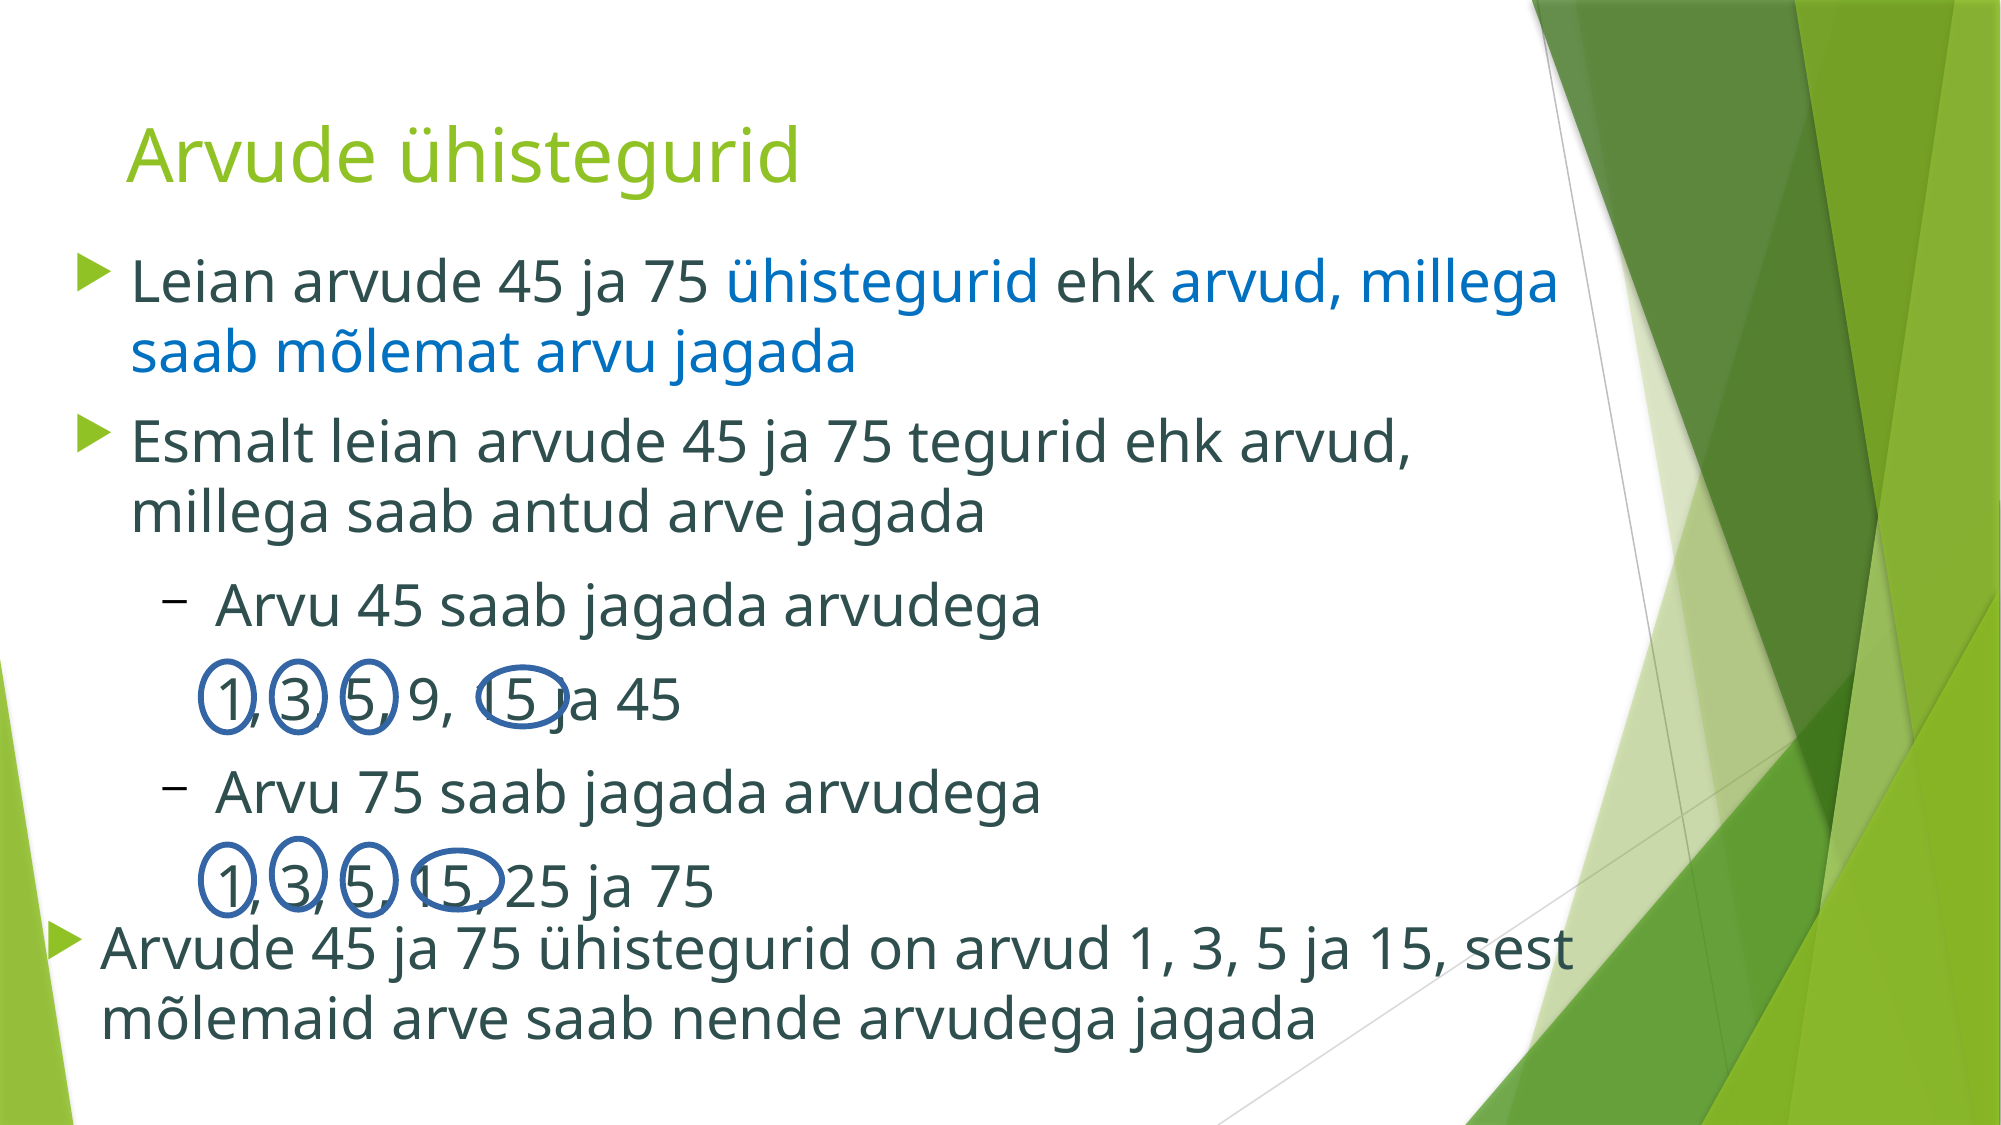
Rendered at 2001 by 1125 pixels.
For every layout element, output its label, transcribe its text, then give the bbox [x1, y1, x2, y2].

title Arvude ühistegurid [111, 99, 1522, 236]
list Arvude 45 ja 75 ühistegurid on arvud 1, 3, 5 ja 15, sest mõlemaid arve saab nende arvudega jagada [29, 903, 1595, 1022]
list Leian arvude 45 ja 75 ühistegurid ehk arvud, millega saab mõlemat arvu jagada Esmalt leian arvude 45 ja 75 tegurid ehk arvud, millega saab antud arve jagada Arvu 45 saab jagada arvudega 1, 3, 5, 9, 15 ja 45 Arvu 75 saab jagada arvudega 1, 3, 5, 15, 25 ja 75 [59, 236, 1625, 355]
